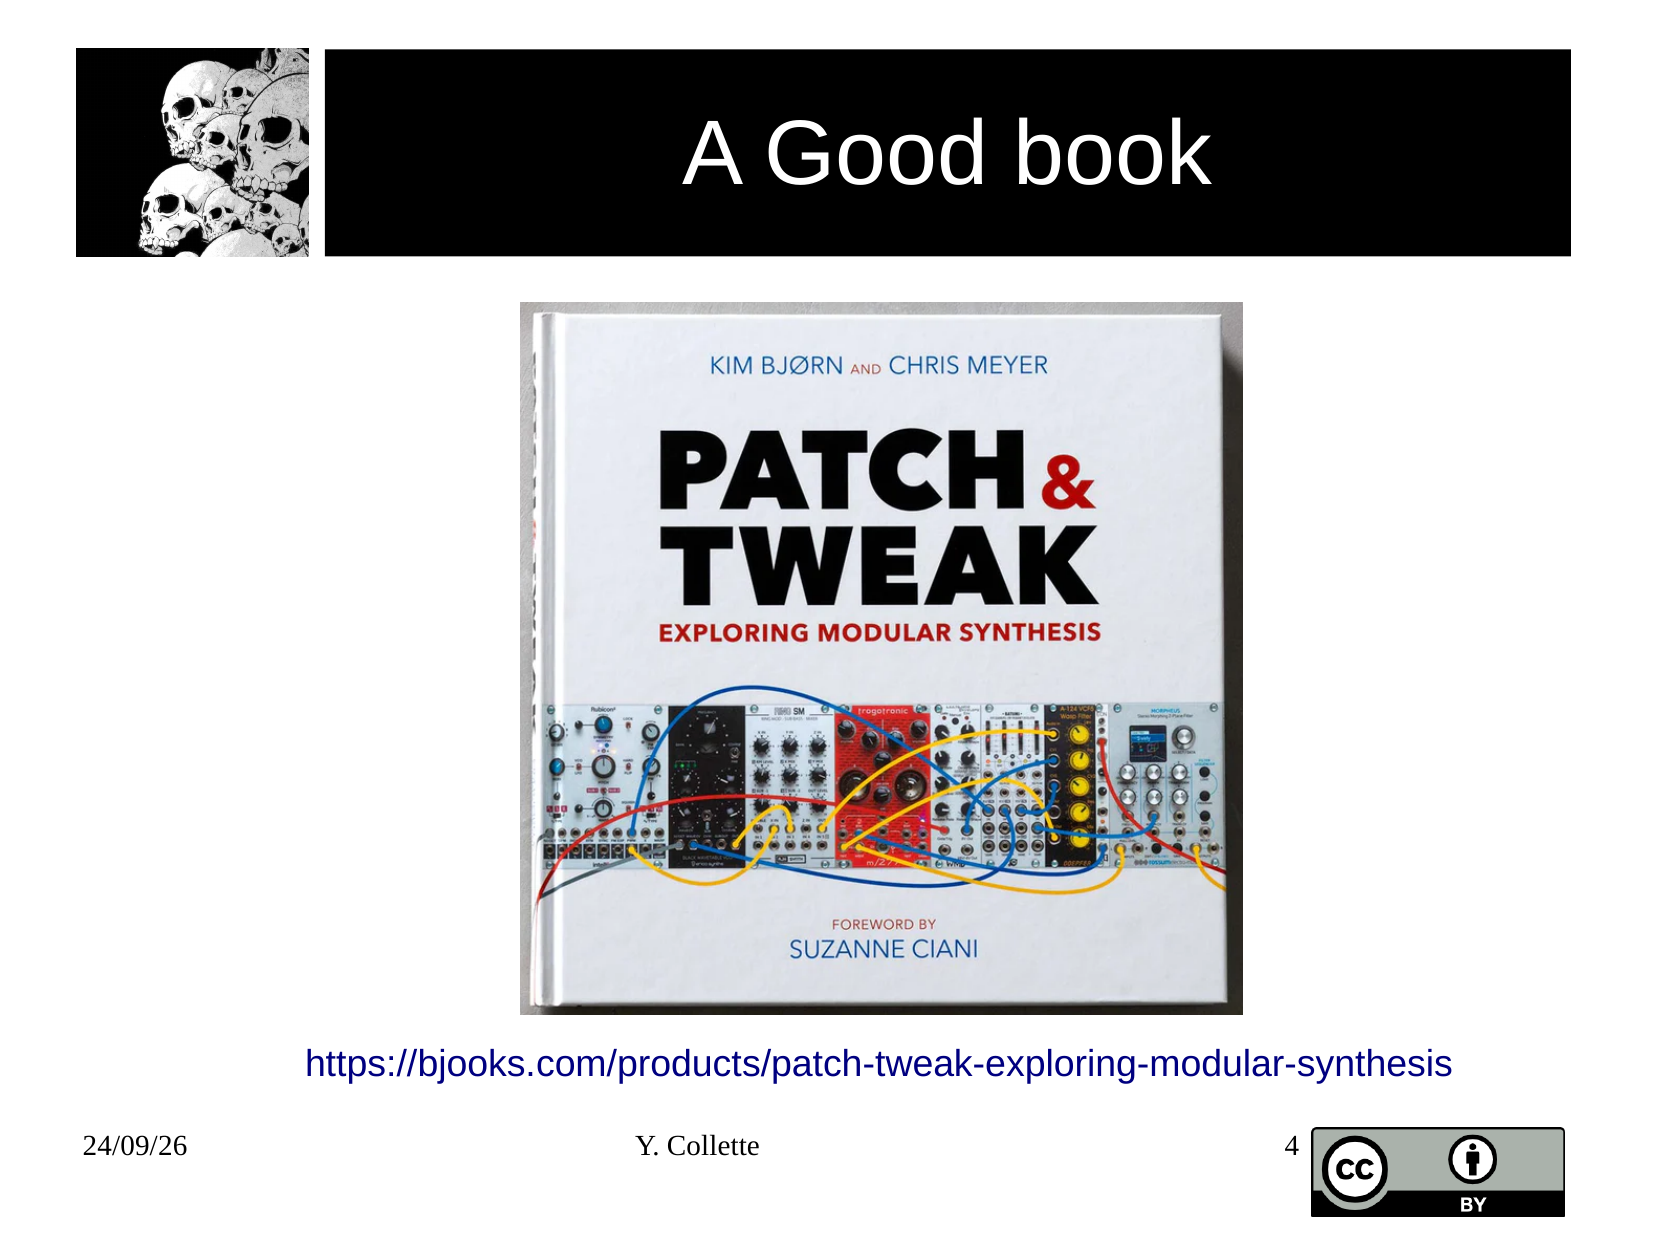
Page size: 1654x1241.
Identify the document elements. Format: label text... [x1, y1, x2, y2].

picture [520, 302, 1243, 1015]
text_box https://bjooks.com/products/patch-tweak-exploring-modular-synthesis [290, 1035, 1469, 1093]
title A Good book [324, 49, 1571, 257]
picture [76, 48, 309, 257]
picture [1311, 1127, 1565, 1217]
